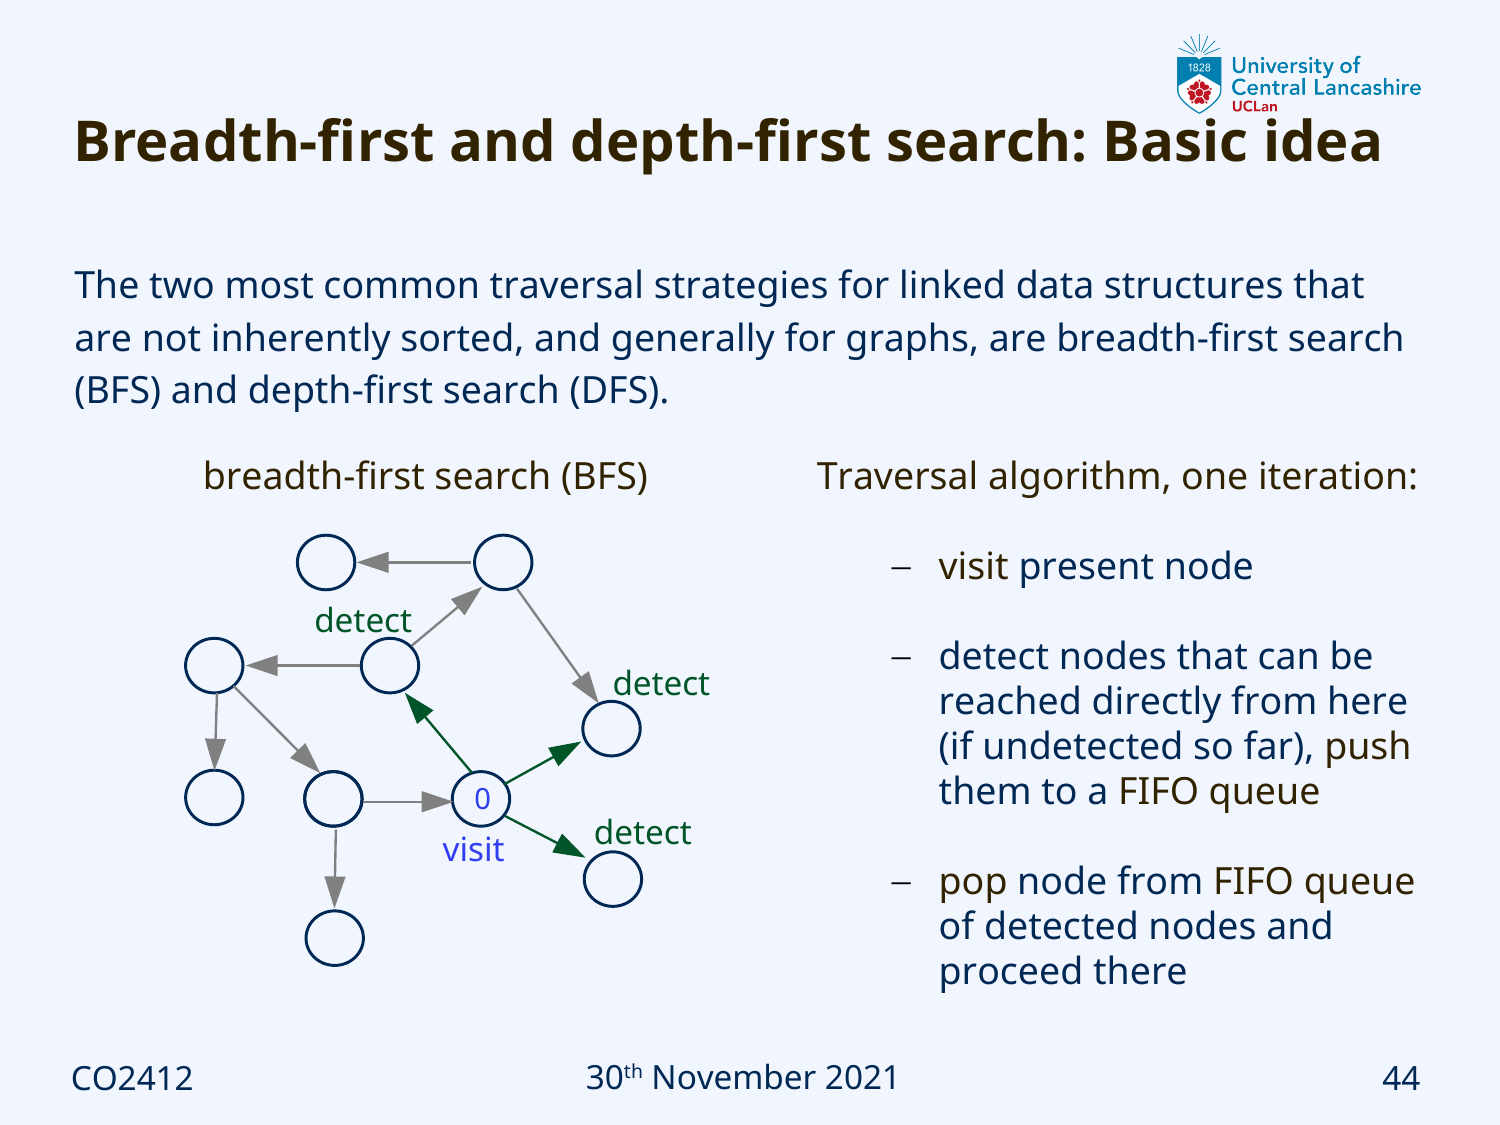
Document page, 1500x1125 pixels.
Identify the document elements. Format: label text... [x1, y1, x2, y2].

picture [1177, 34, 1421, 54]
text_box detect [297, 591, 430, 687]
text_box The two most common traversal strategies for linked data structures that are not inherently sorted, and generally for graphs, are breadth-first search (BFS) and depth-first search (DFS). [59, 246, 1435, 419]
text_box breadth-first search (BFS) [188, 444, 672, 511]
text_box 0 [459, 773, 508, 820]
title Breadth-first and depth-first search: Basic idea [58, 54, 1500, 224]
text_box detect [595, 654, 728, 750]
text_box detect [576, 803, 710, 899]
text_box visit [407, 820, 541, 916]
text_box Traversal algorithm, one iteration: visit present node detect nodes that can be reached directly from here (if undetected so far), push them to a FIFO queue pop node from FIFO queue of detected nodes and proceed there [802, 444, 1443, 1000]
